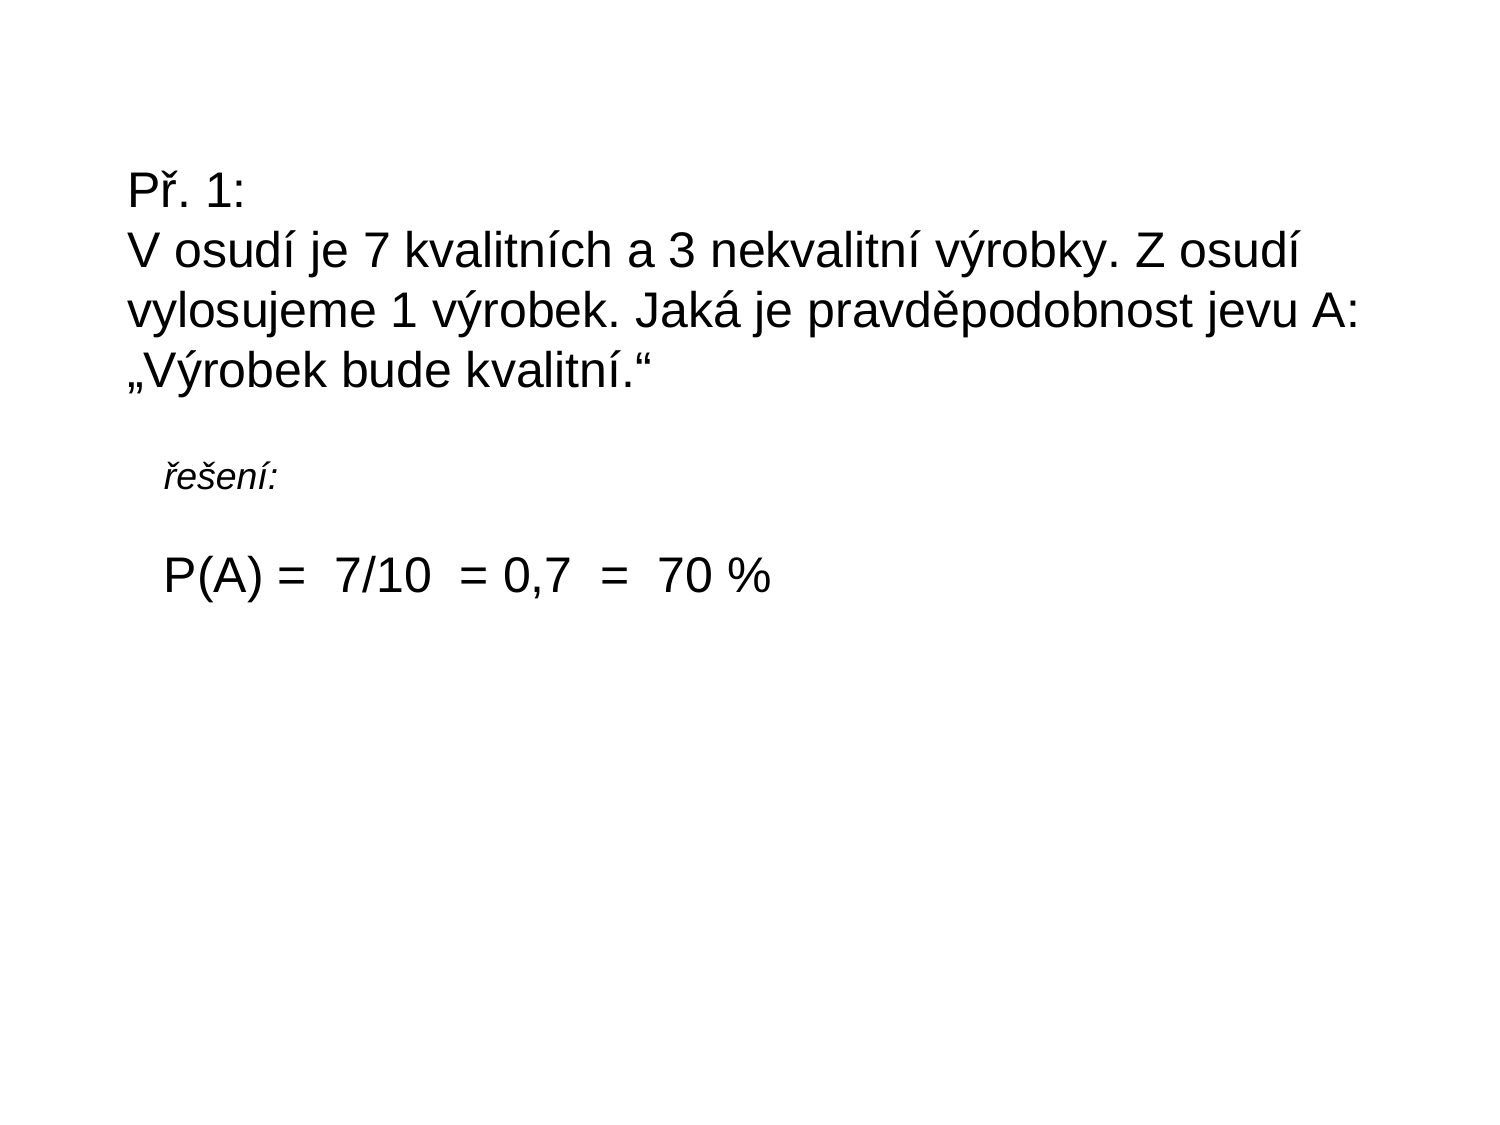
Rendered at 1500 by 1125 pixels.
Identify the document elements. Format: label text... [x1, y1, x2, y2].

text_box řešení: P(A) = 7/10 = 0,7 = 70 % [149, 444, 802, 611]
text_box Př. 1: V osudí je 7 kvalitních a 3 nekvalitní výrobky. Z osudí vylosujeme 1 výrobek. Jaká je pravděpodobnost jevu A: „Výrobek bude kvalitní.“ [112, 149, 1401, 405]
